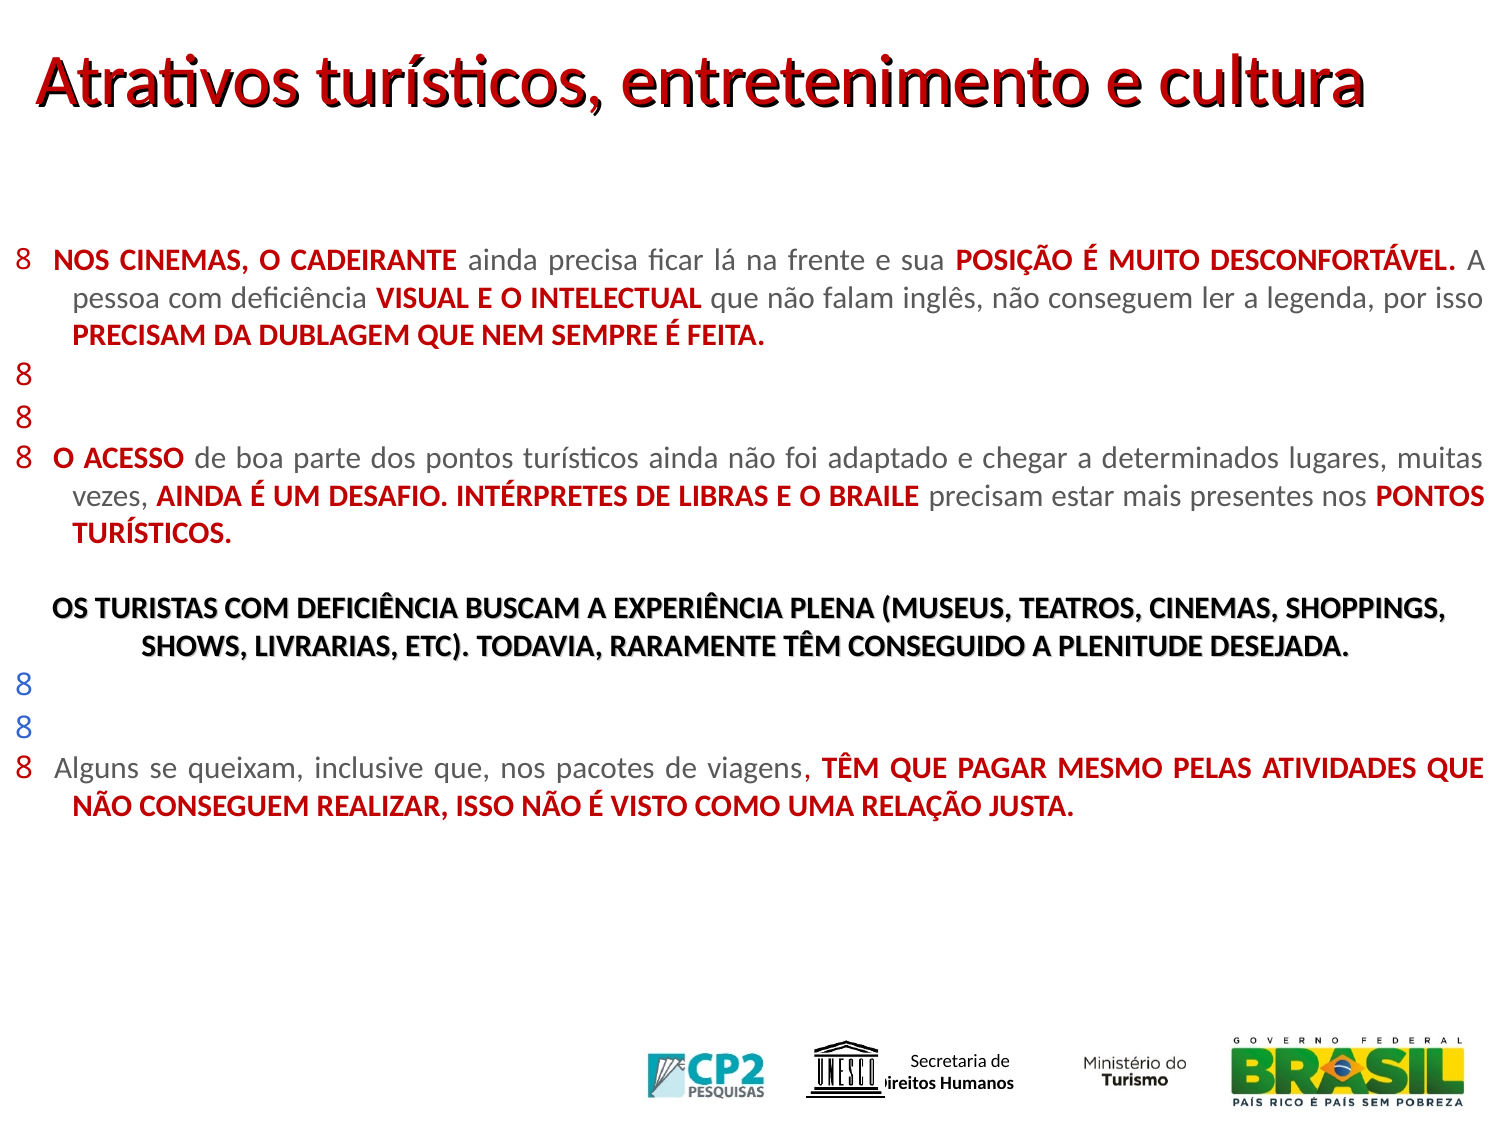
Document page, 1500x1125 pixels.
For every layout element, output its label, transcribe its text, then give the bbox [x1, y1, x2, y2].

text_box Atrativos turísticos, entretenimento e cultura [21, 24, 1412, 214]
text_box Nos cinemas, o cadeirante ainda precisa ficar lá na frente e sua posição é muito desconfortável. A pessoa com deficiência visual e o intelectual que não falam inglês, não conseguem ler a legenda, por isso precisam da dublagem que nem sempre é feita. O acesso de boa parte dos pontos turísticos ainda não foi adaptado e chegar a determinados lugares, muitas vezes, ainda é um desafio. Intérpretes de libras e o braile precisam estar mais presentes nos pontos turísticos. Os turistas com deficiência buscam a experiência plena (museus, teatros, cinemas, shoppings, shows, livrarias, etc). Todavia, raramente têm conseguido a plenitude desejada. Alguns se queixam, inclusive que, nos pacotes de viagens, têm que pagar mesmo pelas atividades que não conseguem realizar, isso não é visto como uma relação justa. [0, 232, 1500, 830]
